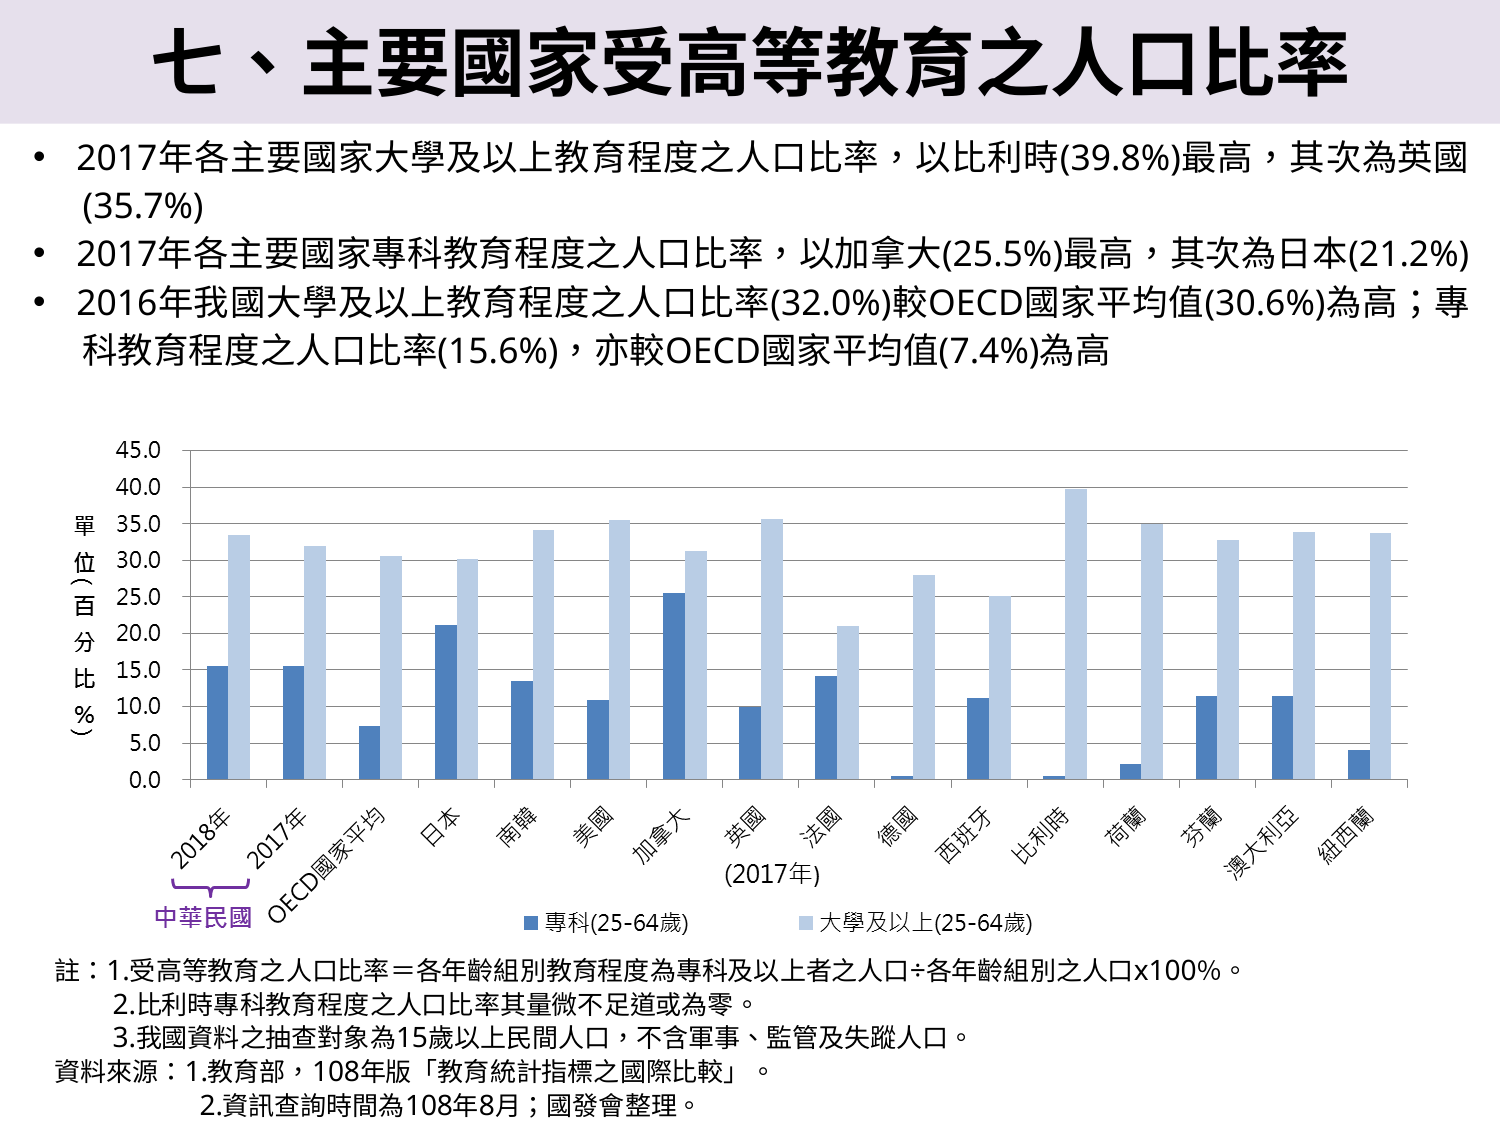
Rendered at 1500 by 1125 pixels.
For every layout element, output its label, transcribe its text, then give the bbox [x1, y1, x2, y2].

text_box 2017年各主要國家大學及以上教育程度之人口比率，以比利時(39.8%)最高，其次為英國(35.7%) 2017年各主要國家專科教育程度之人口比率，以加拿大(25.5%)最高，其次為日本(21.2%) 2016年我國大學及以上教育程度之人口比率(32.0%)較OECD國家平均值(30.6%)為高；專科教育程度之人口比率(15.6%)，亦較OECD國家平均值(7.4%)為高 [18, 127, 1485, 444]
picture [59, 425, 1431, 957]
text_box 註：1.受高等教育之人口比率＝各年齡組別教育程度為專科及以上者之人口÷各年齡組別之人口x100％。 2.比利時專科教育程度之人口比率其量微不足道或為零。 3.我國資料之抽查對象為15歲以上民間人口，不含軍事、監管及失蹤人口。 資料來源：1.教育部，108年版「教育統計指標之國際比較」。 2.資訊查詢時間為108年8月；國發會整理。 [39, 944, 1500, 1125]
text_box 七、主要國家受高等教育之人口比率 [0, 0, 1500, 124]
